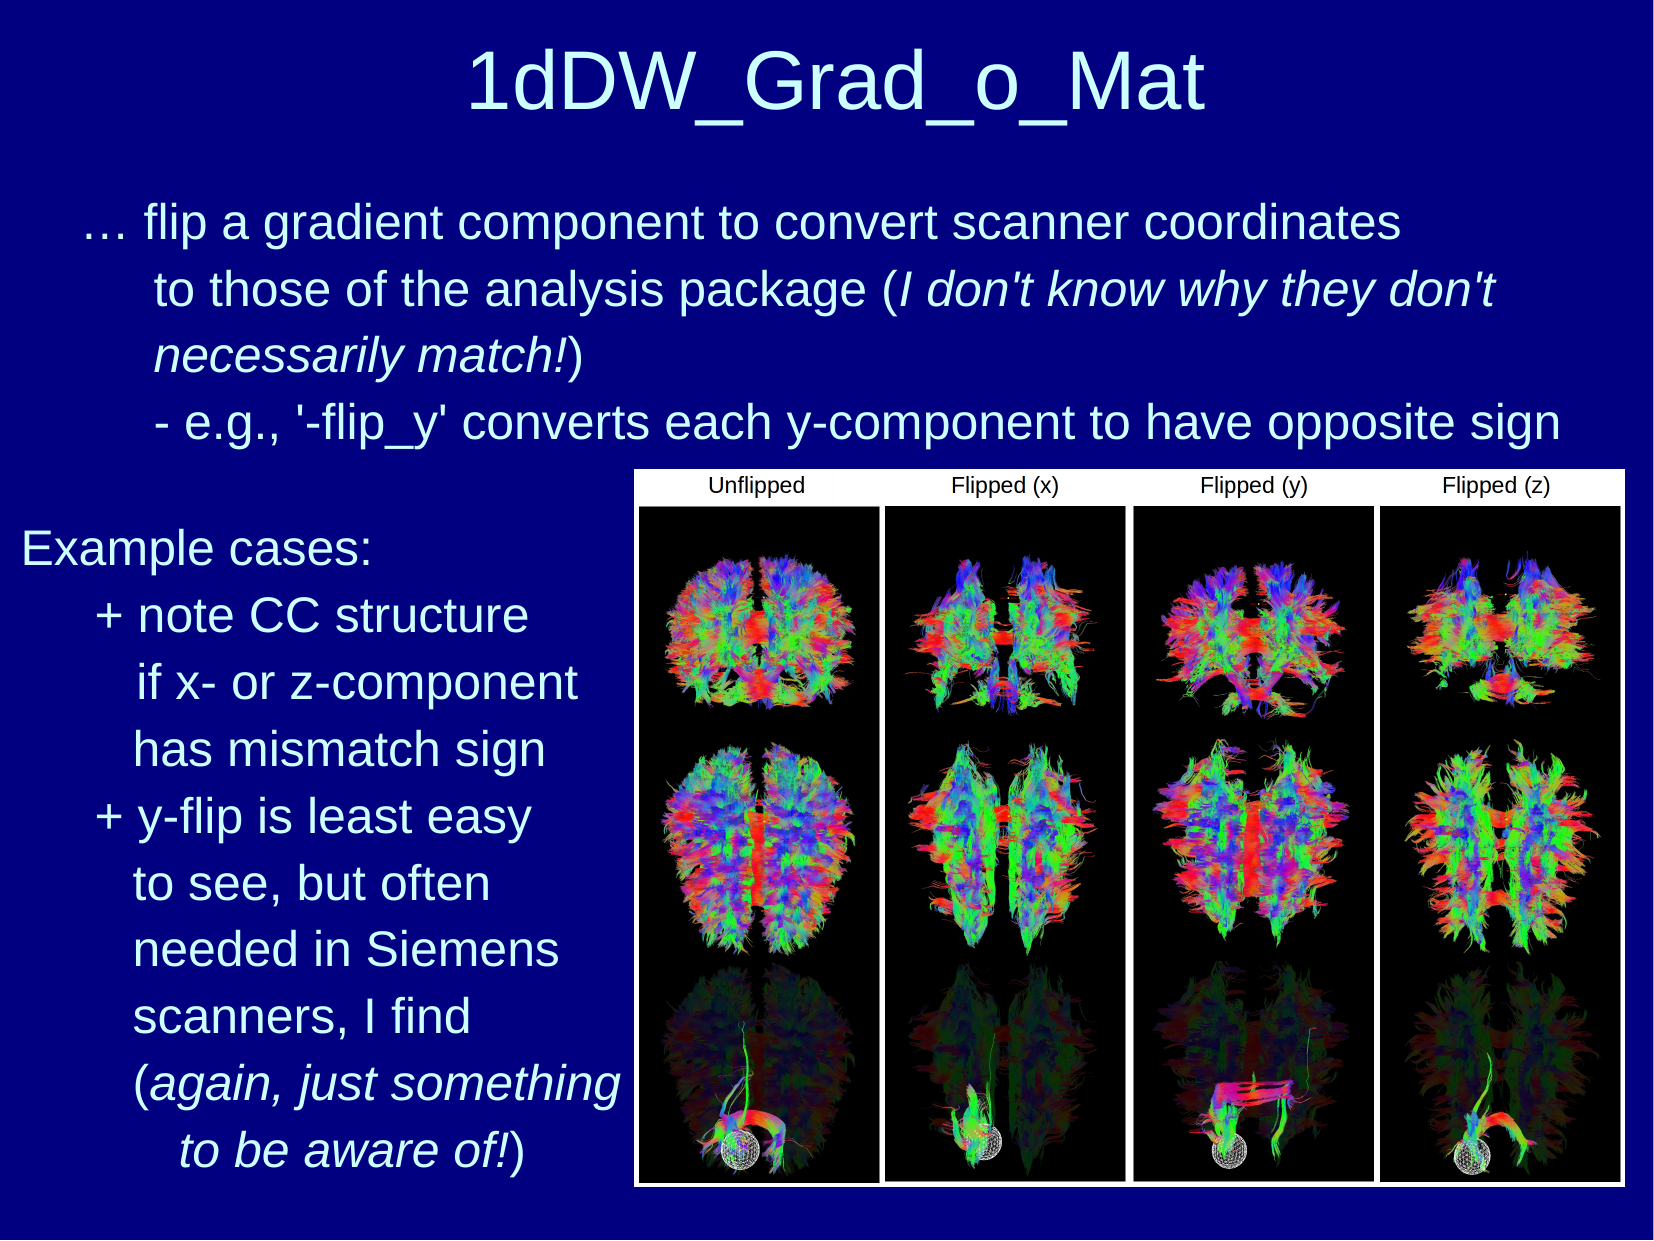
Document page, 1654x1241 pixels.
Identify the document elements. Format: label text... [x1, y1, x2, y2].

picture [634, 469, 1625, 1187]
title 1dDW_Grad_o_Mat [35, 13, 1636, 149]
text_box … flip a gradient component to convert scanner coordinates to those of the analysis package (I don't know why they don't necessarily match!) - e.g., '-flip_y' converts each y-component to have opposite sign [64, 175, 1578, 447]
text_box Example cases: + note CC structure if x- or z-component has mismatch sign + y-flip is least easy to see, but often needed in Siemens scanners, I find (again, just something to be aware of!) [5, 501, 739, 1175]
